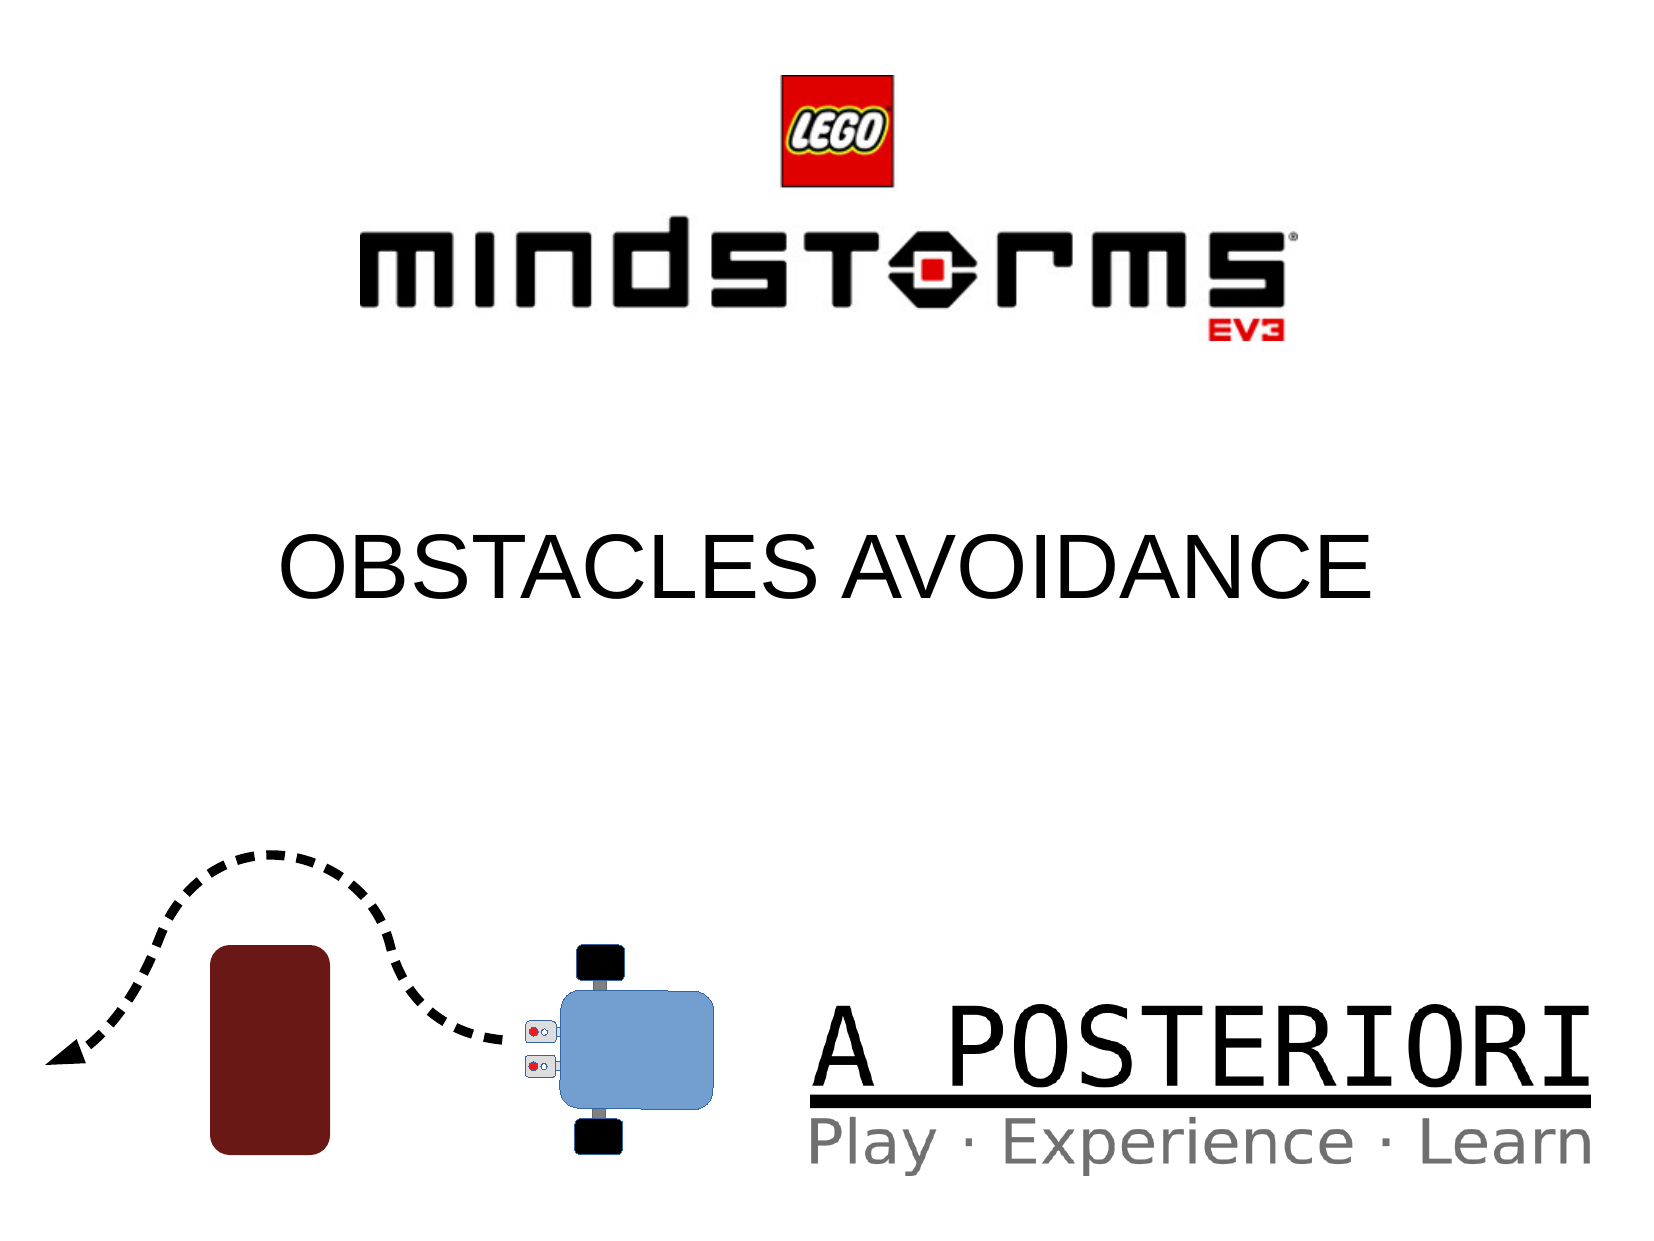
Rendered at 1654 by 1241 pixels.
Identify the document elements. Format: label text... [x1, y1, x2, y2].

picture [810, 1004, 1591, 1176]
text_box [525, 944, 714, 1155]
text_box [210, 945, 331, 1156]
picture [360, 75, 1298, 341]
title OBSTACLES AVOIDANCE [82, 361, 1571, 772]
